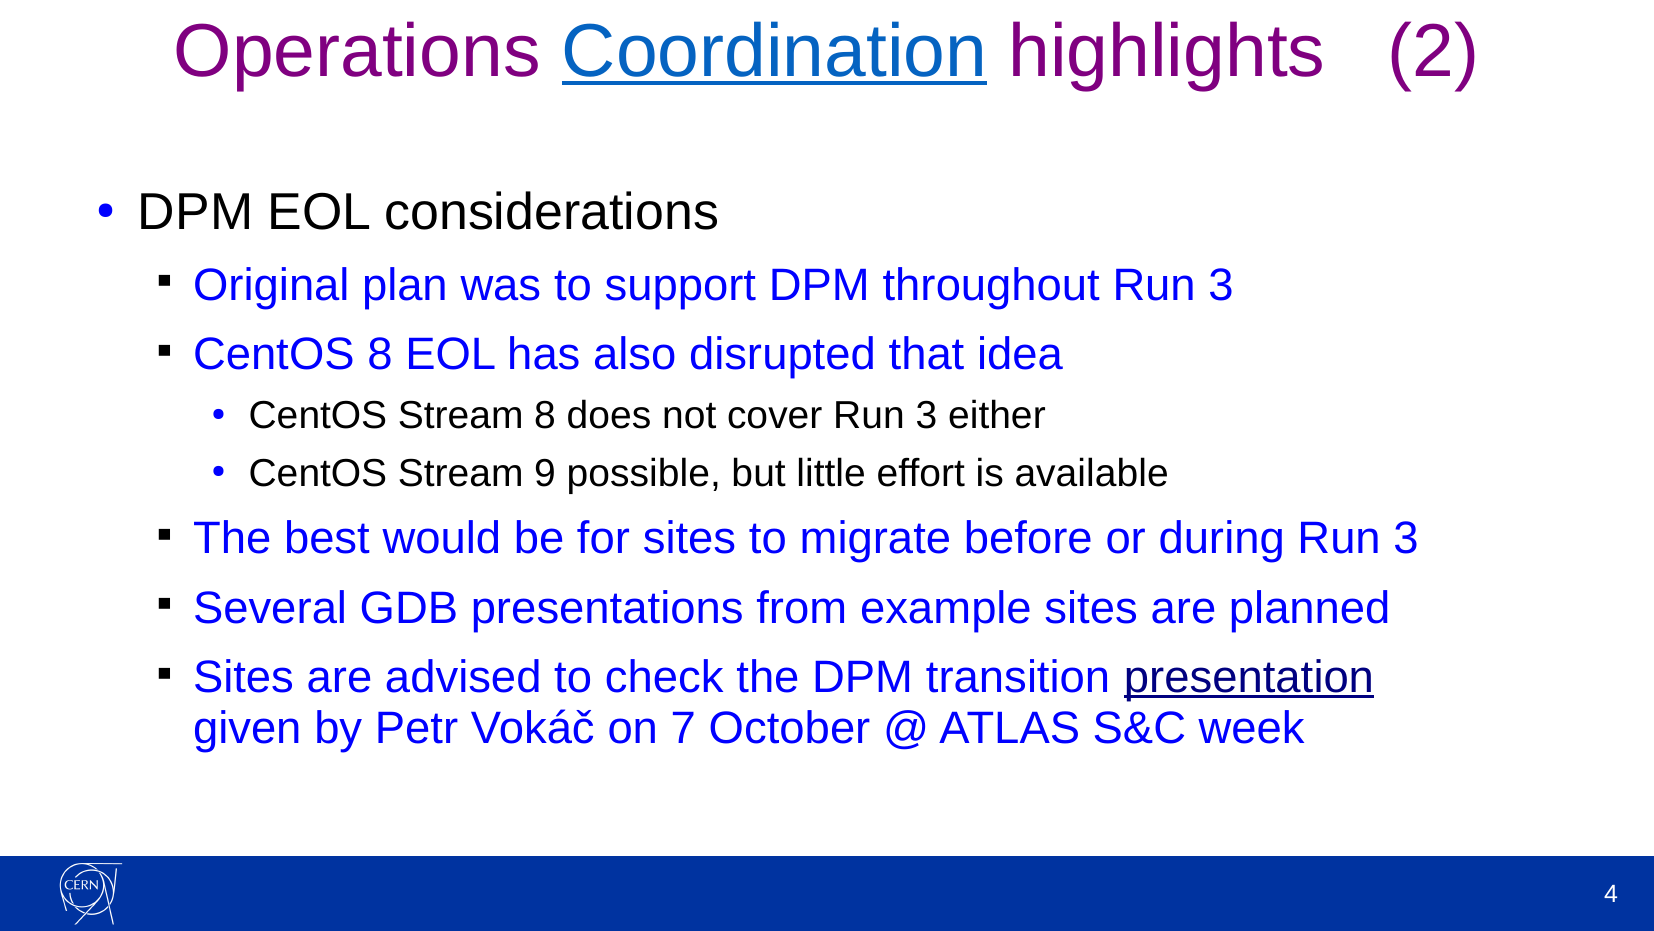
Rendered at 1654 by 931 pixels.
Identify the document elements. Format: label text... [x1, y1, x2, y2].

list DPM EOL considerations Original plan was to support DPM throughout Run 3 CentOS 8 EOL has also disrupted that idea CentOS Stream 8 does not cover Run 3 either CentOS Stream 9 possible, but little effort is available The best would be for sites to migrate before or during Run 3 Several GDB presentations from example sites are planned Sites are advised to check the DPM transition presentation given by Petr Vokáč on 7 October @ ATLAS S&C week [82, 123, 1571, 839]
picture [56, 859, 127, 928]
title Operations Coordination highlights (2) [82, 1, 1571, 107]
